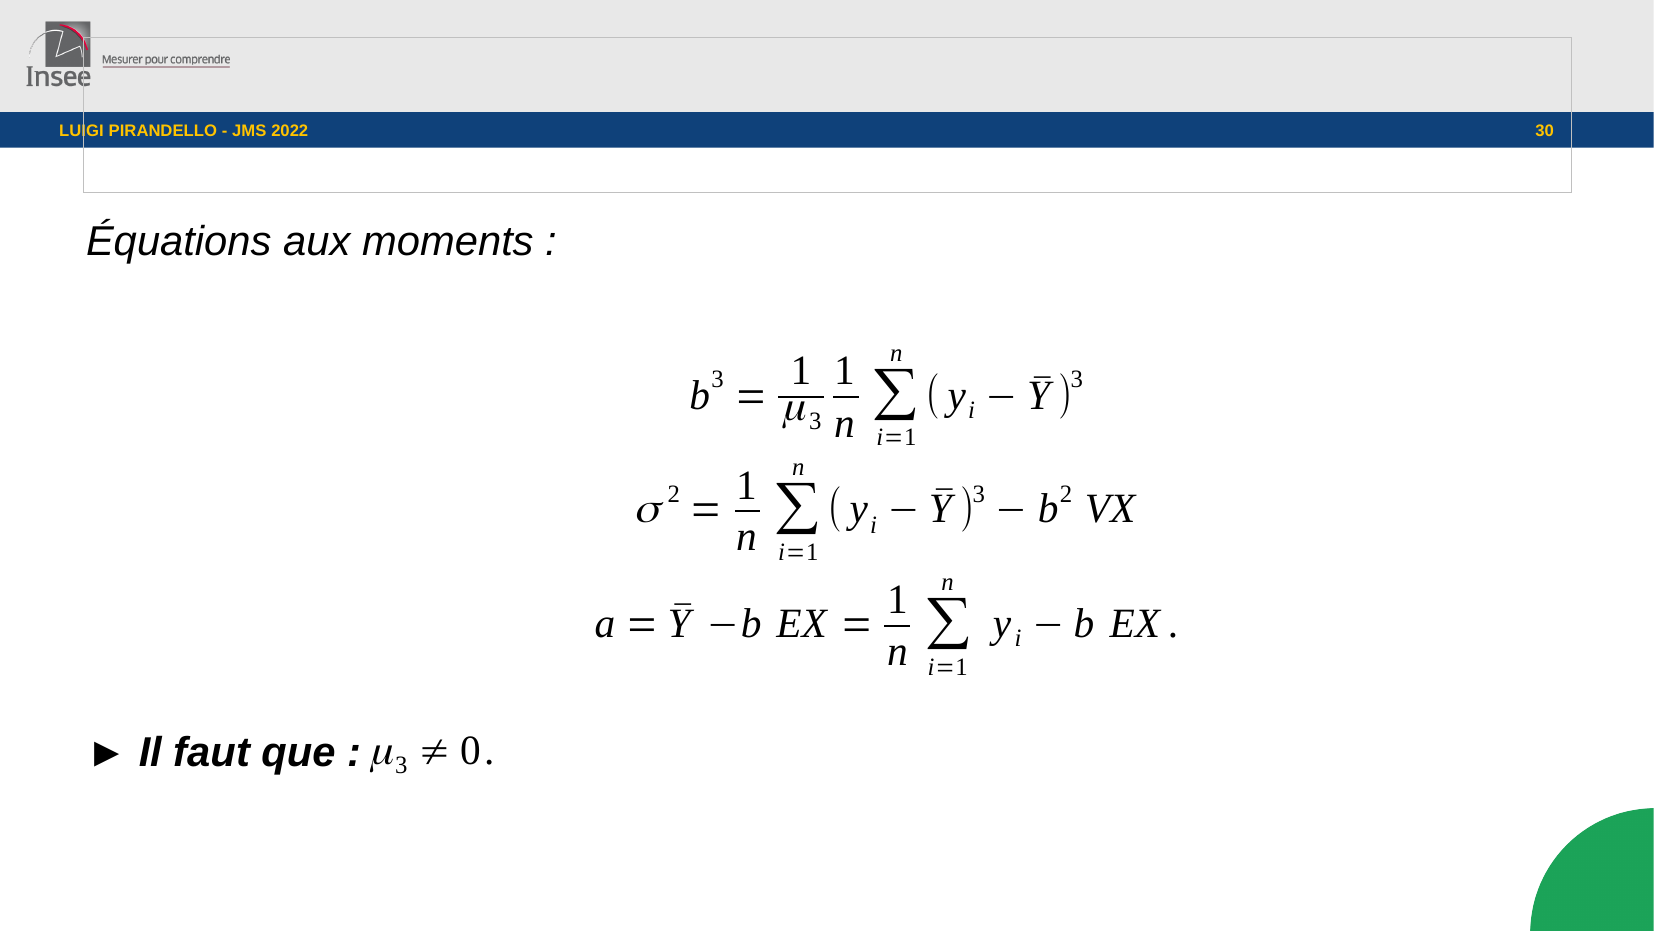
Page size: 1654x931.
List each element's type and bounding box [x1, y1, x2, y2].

picture [1530, 808, 1654, 931]
picture [84, 38, 230, 89]
picture [23, 0, 230, 89]
chart [588, 339, 1185, 680]
chart [360, 726, 502, 779]
